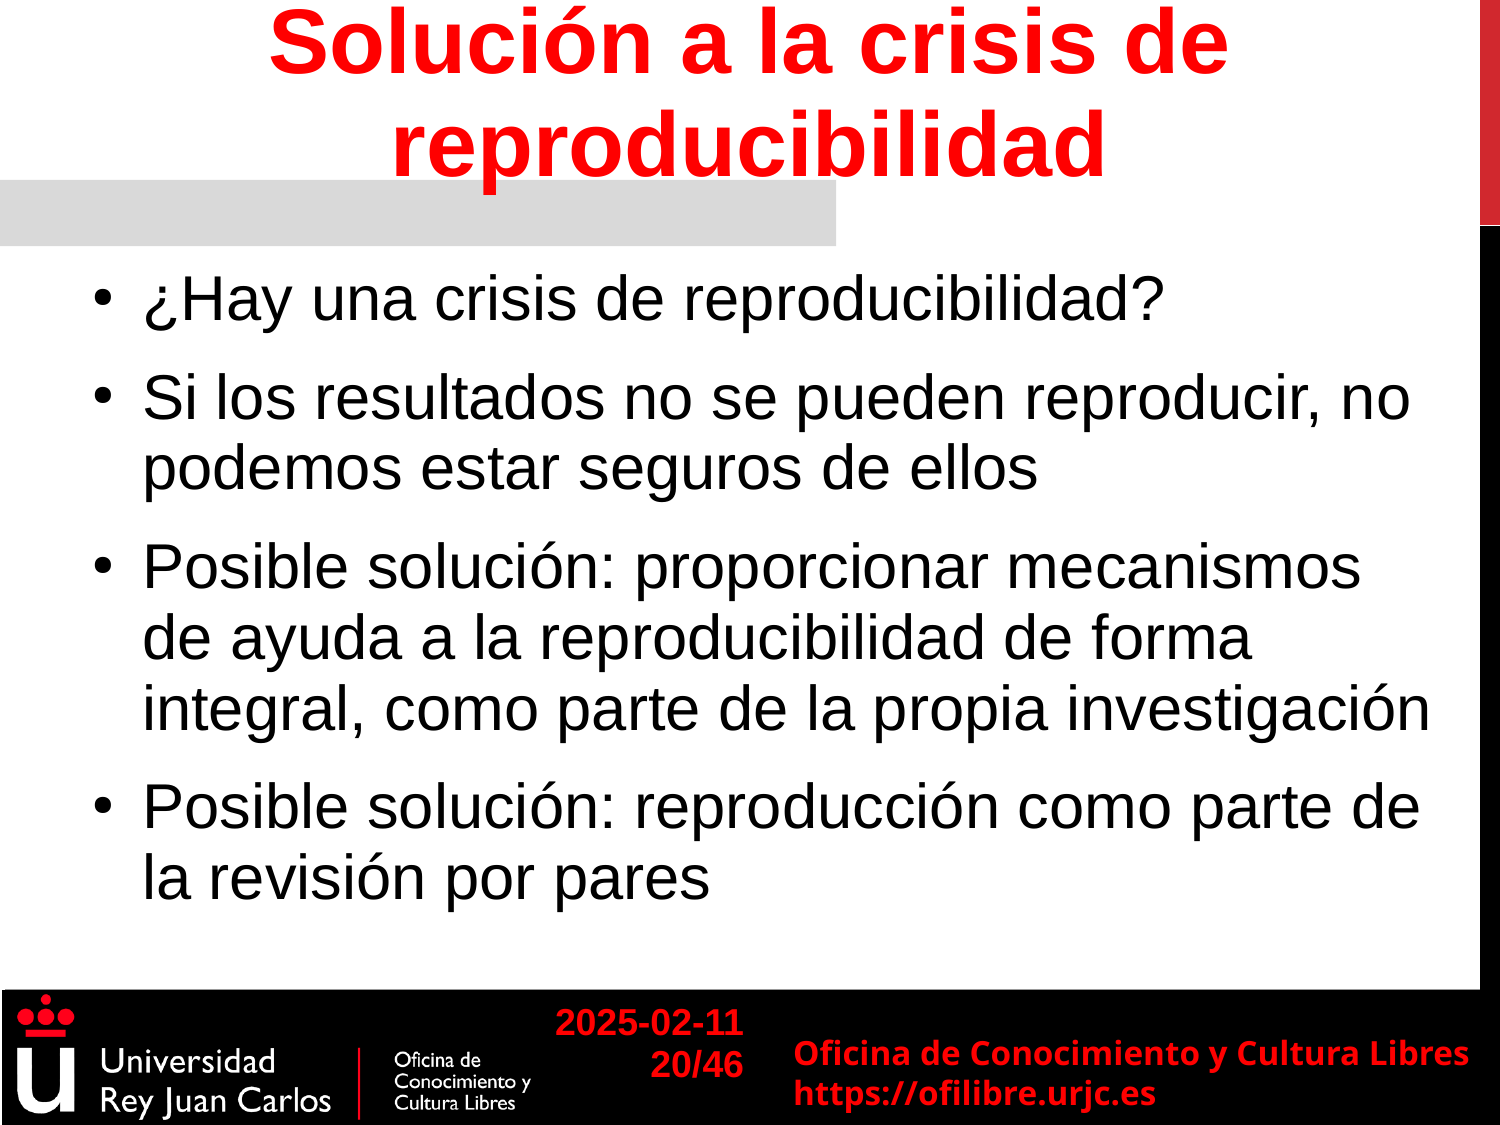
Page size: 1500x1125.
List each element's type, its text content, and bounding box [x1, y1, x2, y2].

list ¿Hay una crisis de reproducibilidad? Si los resultados no se pueden reproducir, no podemos estar seguros de ellos Posible solución: proporcionar mecanismos de ayuda a la reproducibilidad de forma integral, como parte de la propia investigación Posible solución: reproducción como parte de la revisión por pares [75, 263, 1441, 961]
picture [17, 994, 531, 1120]
title Solución a la crisis de reproducibilidad [75, 0, 1425, 197]
